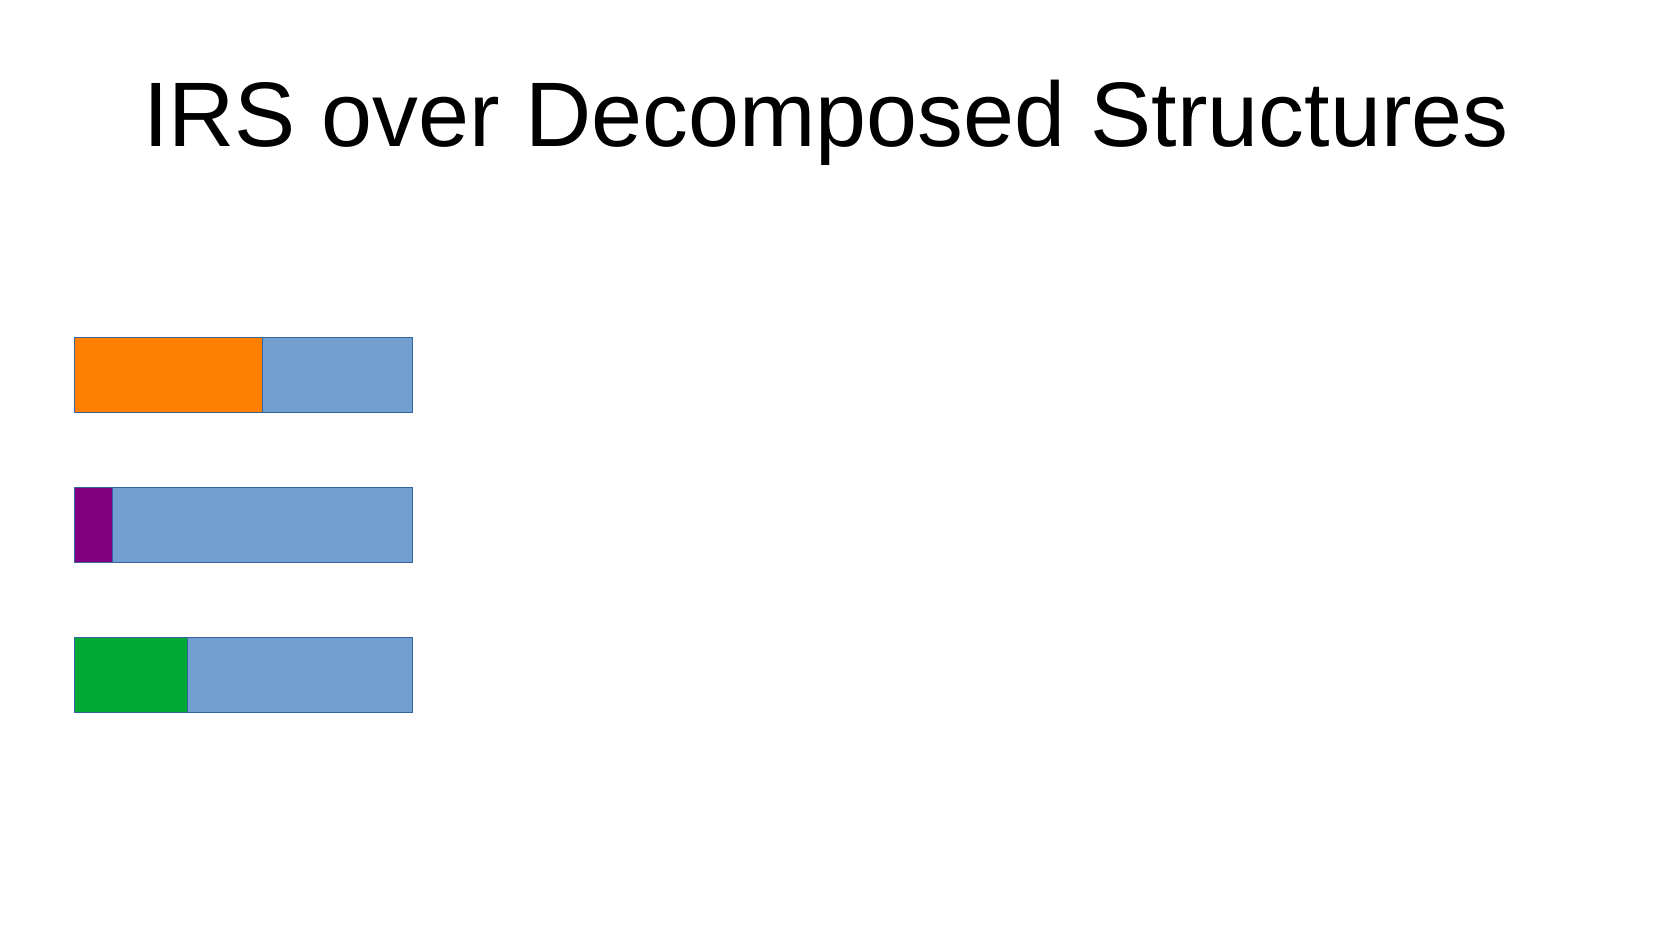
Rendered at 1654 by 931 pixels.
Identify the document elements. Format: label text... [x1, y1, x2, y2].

text_box [74, 487, 413, 563]
text_box [74, 337, 413, 413]
text_box [74, 637, 413, 713]
title IRS over Decomposed Structures [82, 37, 1571, 193]
